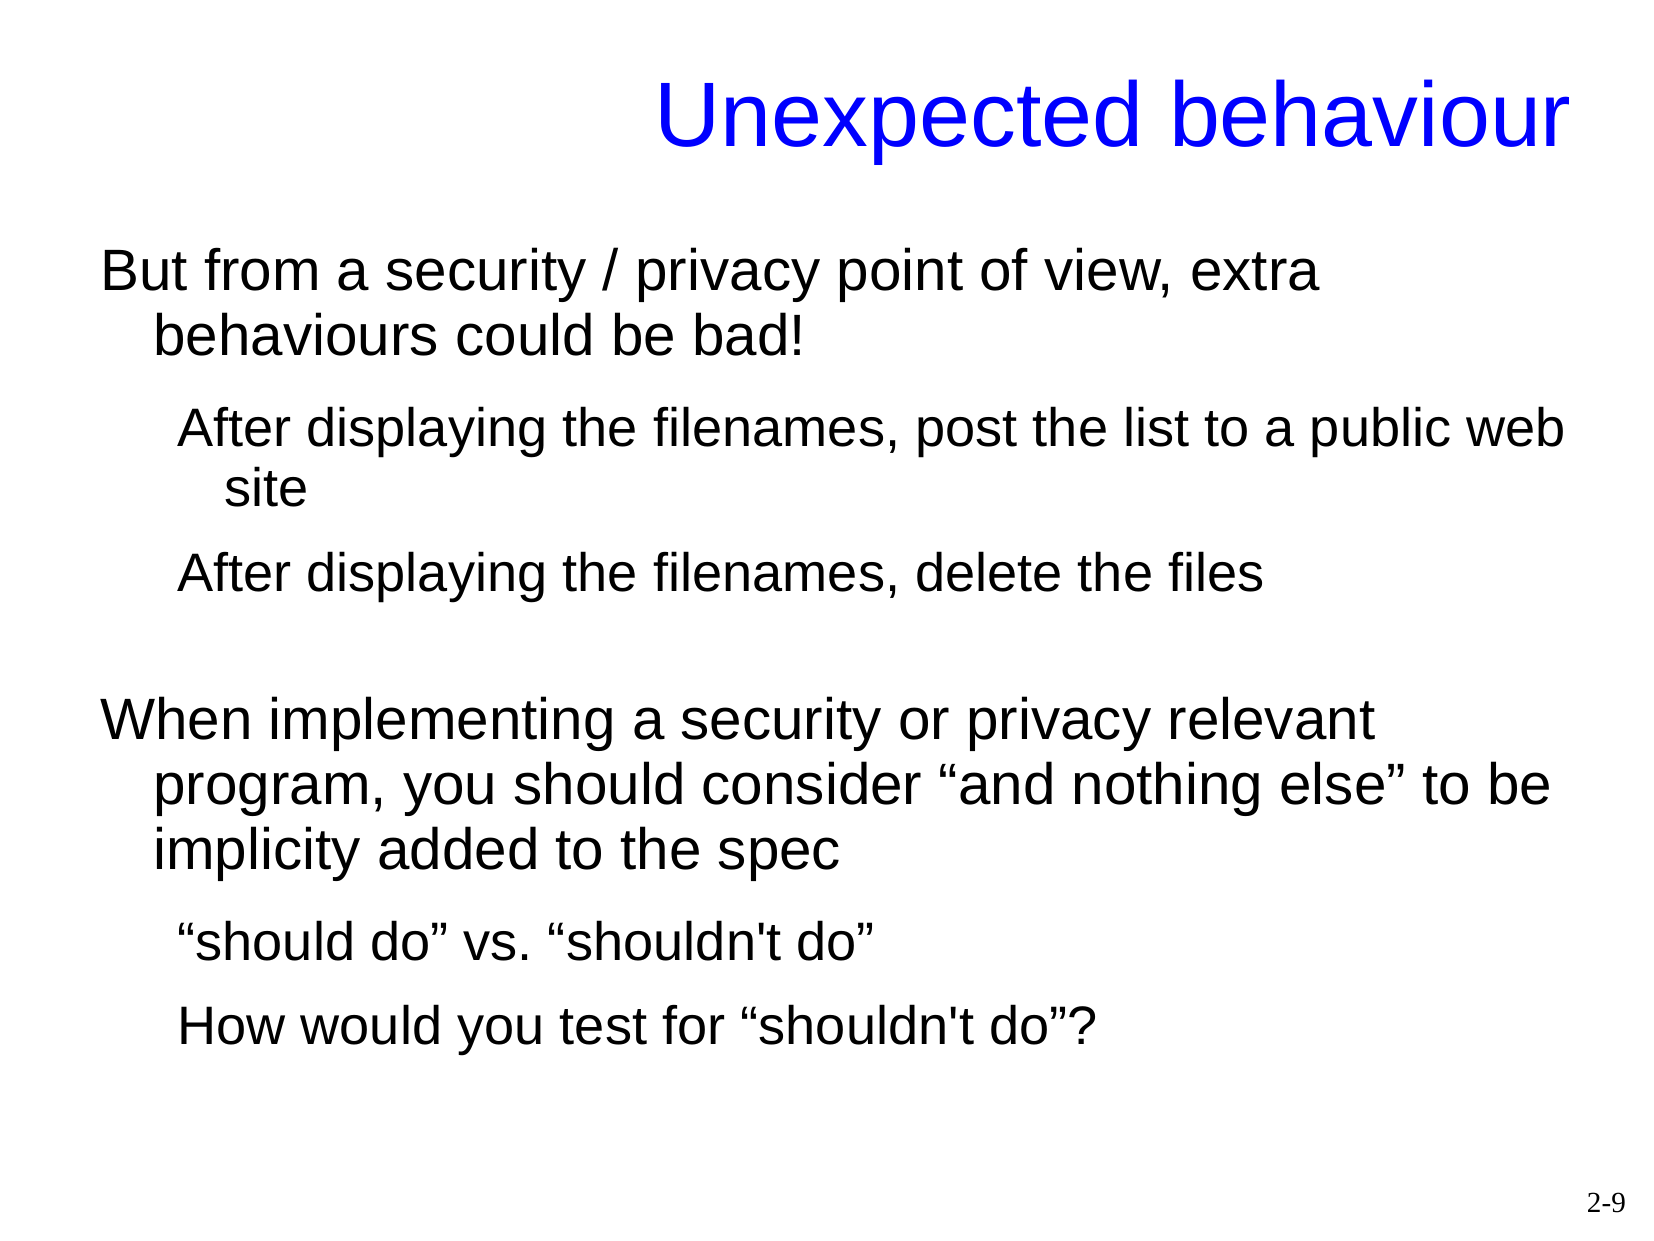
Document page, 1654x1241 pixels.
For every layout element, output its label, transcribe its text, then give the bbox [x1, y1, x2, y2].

title Unexpected behaviour [84, 18, 1573, 211]
list But from a security / privacy point of view, extra behaviours could be bad! After displaying the filenames, post the list to a public web site After displaying the filenames, delete the files When implementing a security or privacy relevant program, you should consider “and nothing else” to be implicity added to the spec “should do” vs. “shouldn't do” How would you test for “shouldn't do”? [82, 237, 1571, 1156]
